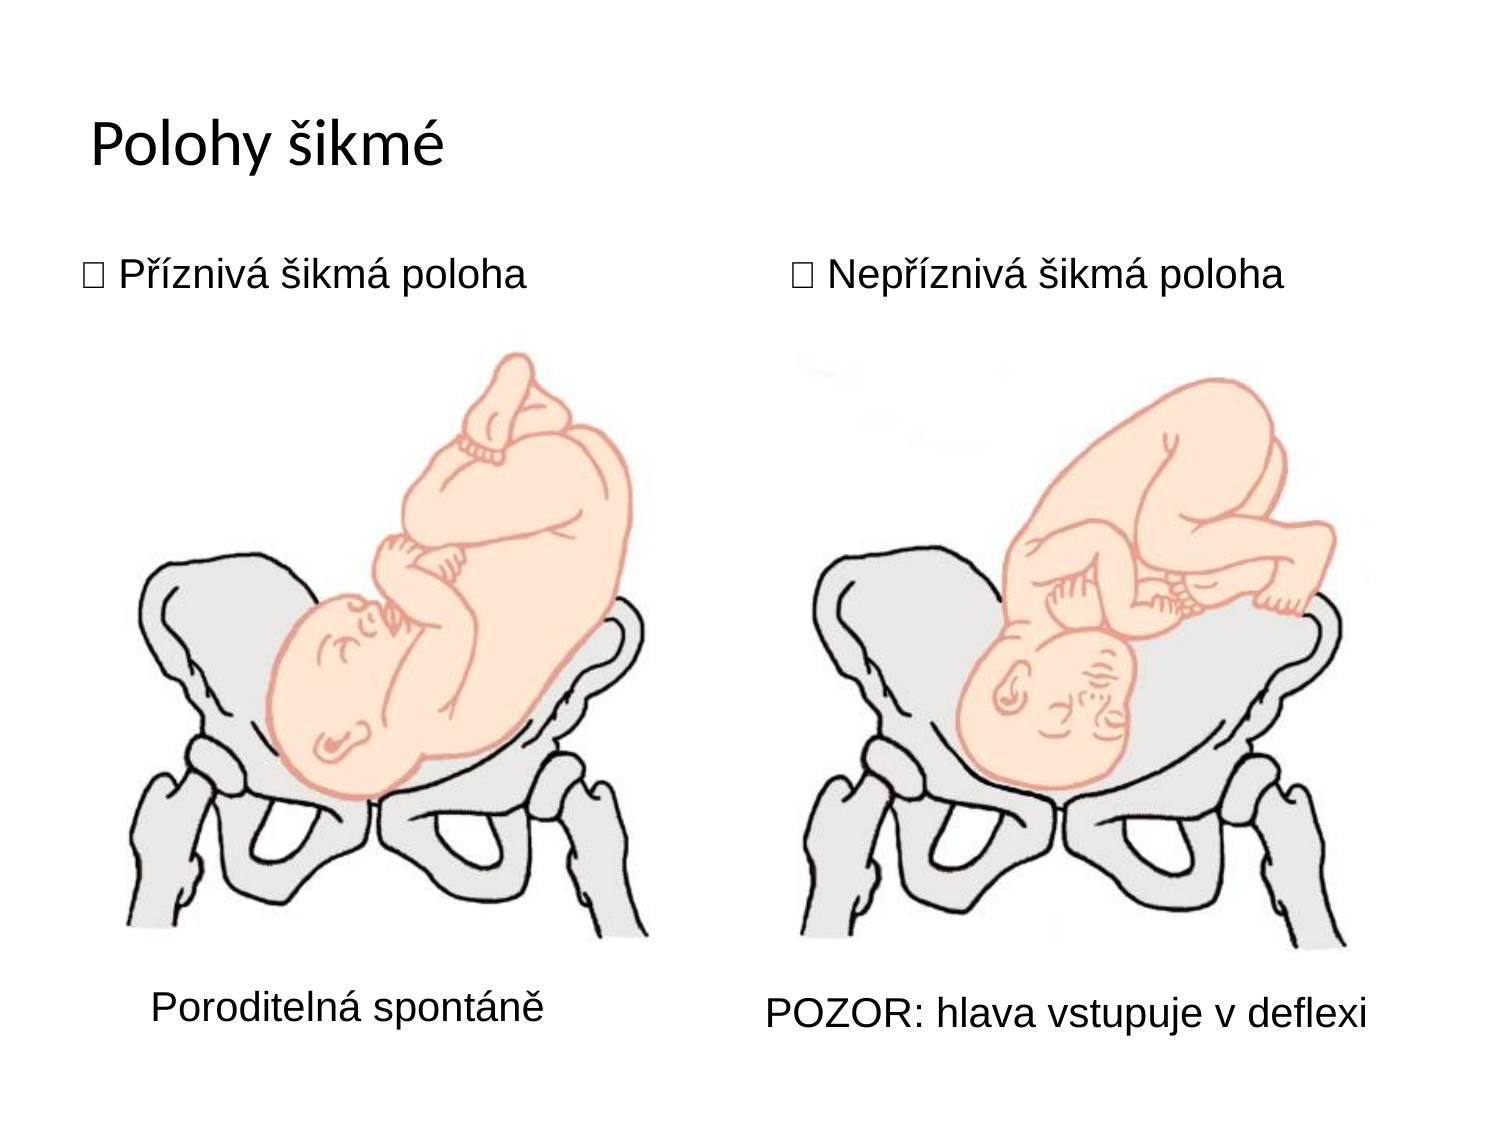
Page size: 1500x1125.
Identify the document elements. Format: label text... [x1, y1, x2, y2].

text_box Poroditelná spontáně [135, 976, 632, 1039]
text_box  Nepříznivá šikmá poloha [773, 243, 1447, 306]
text_box POZOR: hlava vstupuje v deflexi [750, 981, 1412, 1044]
picture [785, 303, 1370, 994]
title Polohy šikmé [75, 45, 1425, 233]
text_box  Příznivá šikmá poloha [64, 243, 739, 306]
picture [100, 306, 677, 970]
